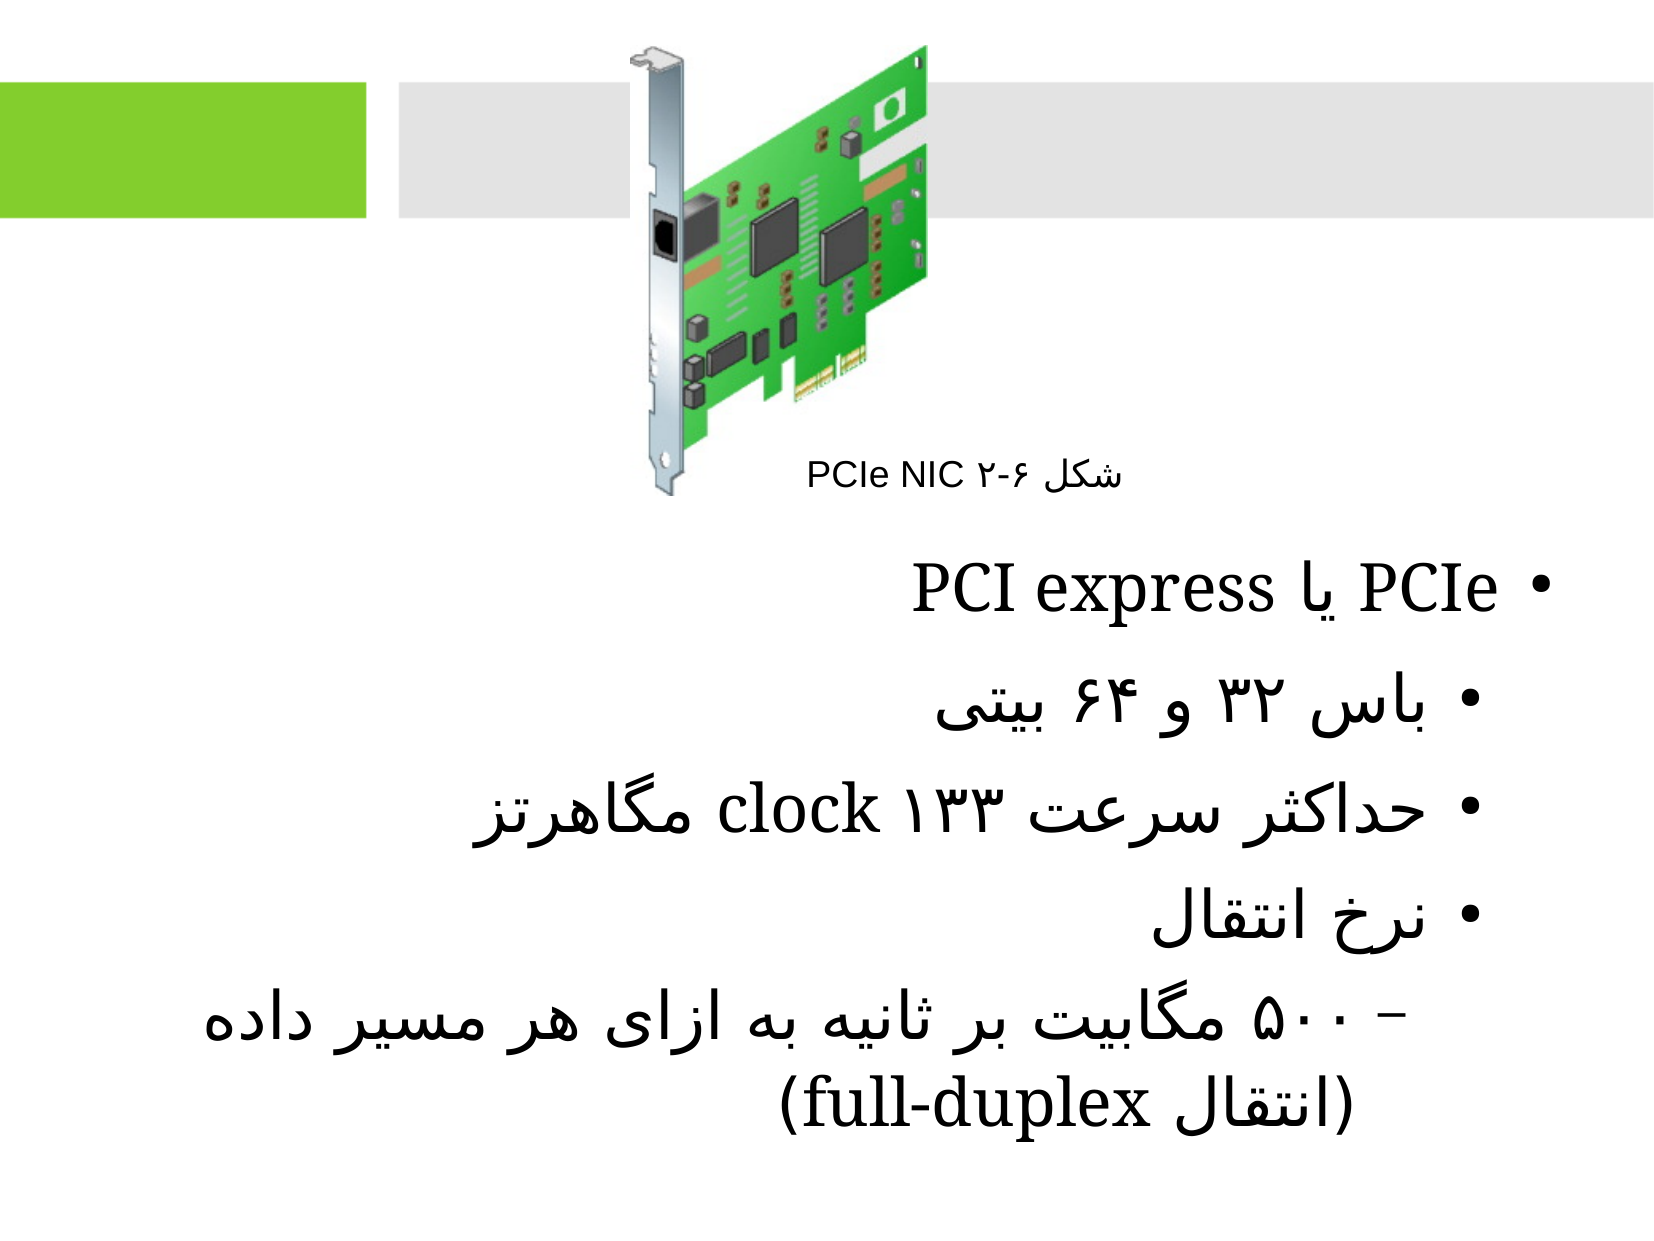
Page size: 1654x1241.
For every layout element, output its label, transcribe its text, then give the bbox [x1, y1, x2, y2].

list PCIe یا PCI express باس ۳۲ و ۶۴ بیتی حداکثر سرعت clock ۱۳۳ مگاهرتز نرخ انتقال ۵۰۰ مگابیت بر ثانیه به ازای هر مسیر داده (انتقال full-duplex) [82, 540, 1571, 1182]
text_box شکل ۶-۲ PCIe NIC [711, 442, 1174, 503]
picture [0, 0, 1654, 1241]
